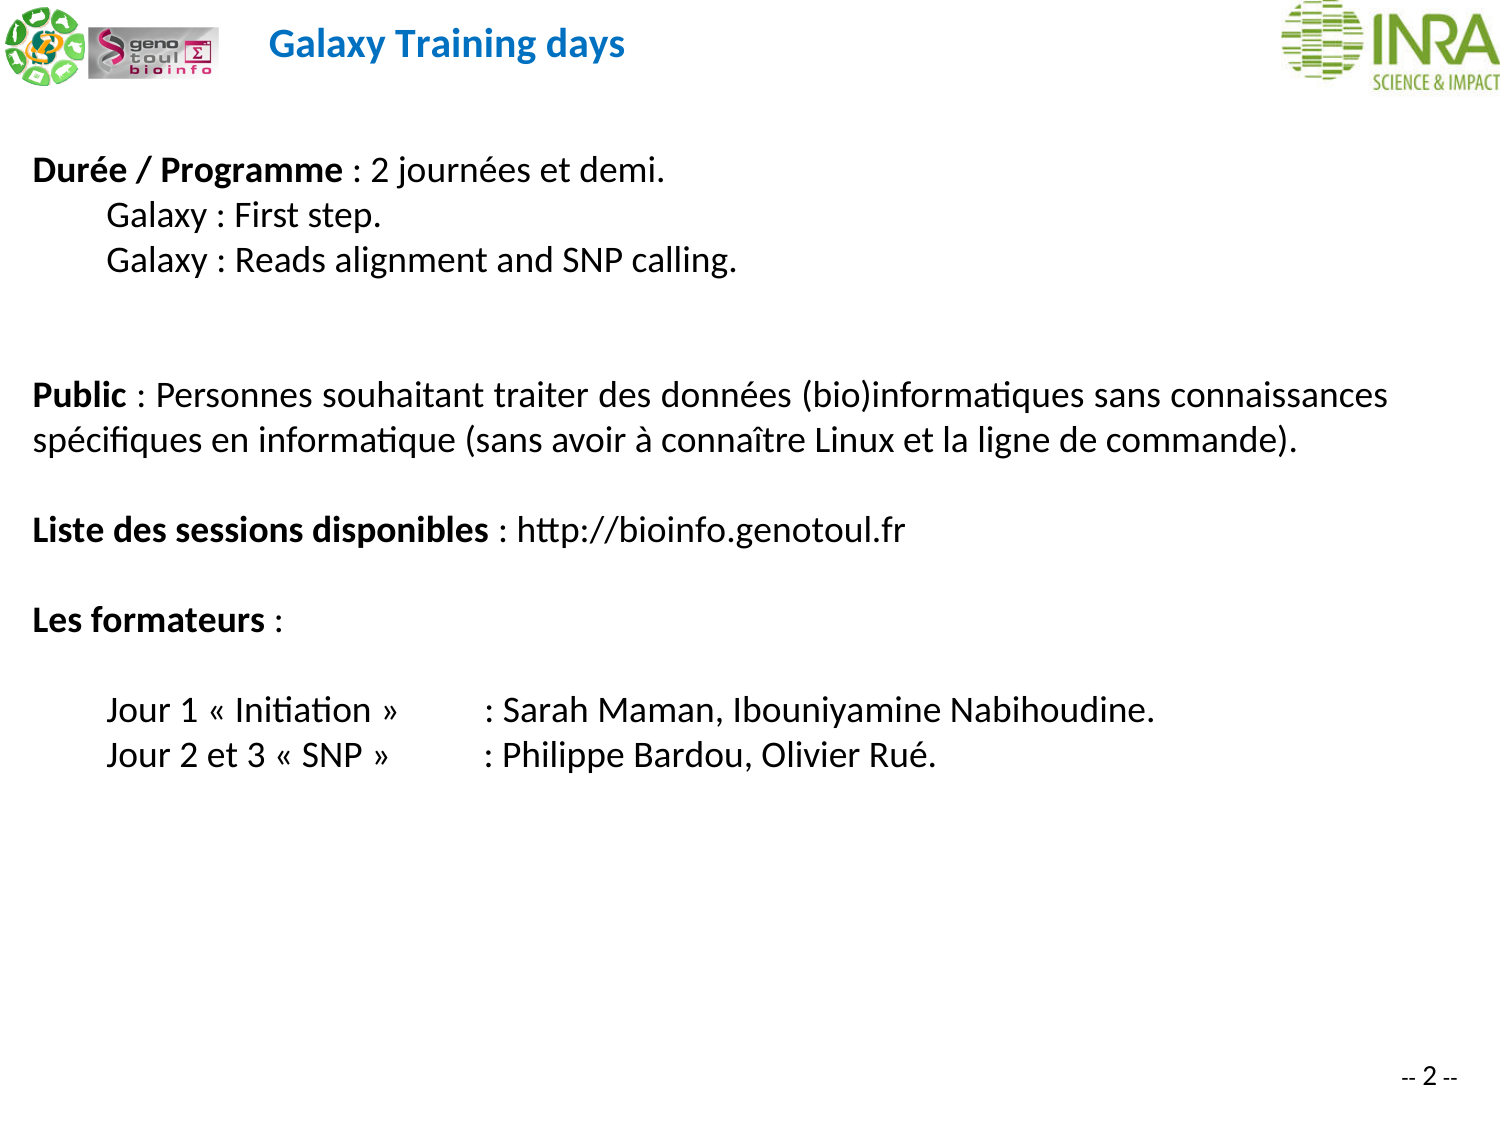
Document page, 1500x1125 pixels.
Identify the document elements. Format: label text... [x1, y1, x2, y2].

text_box Durée / Programme : 2 journées et demi. Galaxy : First step. Galaxy : Reads alignment and SNP calling. Public : Personnes souhaitant traiter des données (bio)informatiques sans connaissances spécifiques en informatique (sans avoir à connaître Linux et la ligne de commande). Liste des sessions disponibles : http://bioinfo.genotoul.fr Les formateurs : Jour 1 « Initiation » : Sarah Maman, Ibouniyamine Nabihoudine. Jour 2 et 3 « SNP » : Philippe Bardou, Olivier Rué. [17, 137, 1495, 873]
picture [5, 7, 85, 86]
picture [1281, 0, 1500, 110]
picture [88, 27, 219, 79]
text_box Galaxy Training days [253, 19, 1270, 86]
